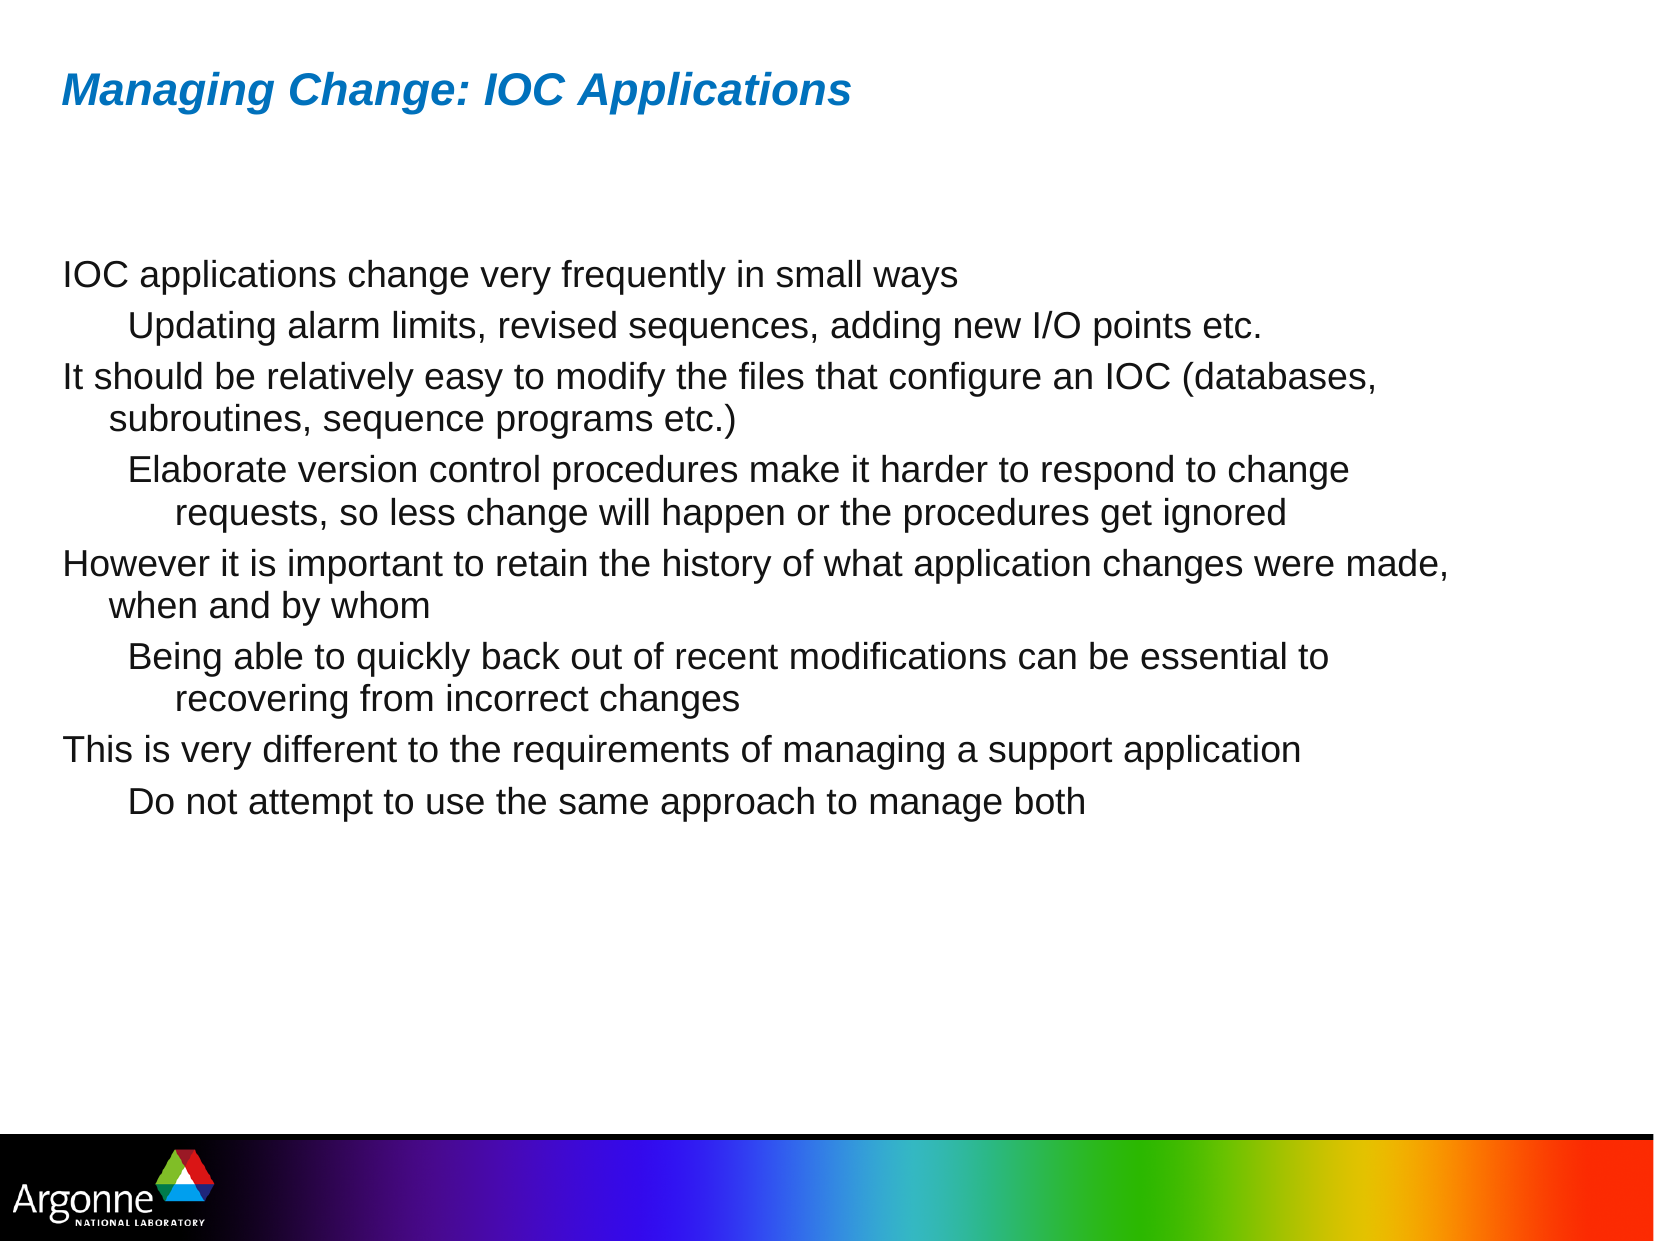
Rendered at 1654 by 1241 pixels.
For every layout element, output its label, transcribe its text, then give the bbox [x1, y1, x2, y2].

picture [0, 1134, 1654, 1241]
list IOC applications change very frequently in small ways Updating alarm limits, revised sequences, adding new I/O points etc. It should be relatively easy to modify the files that configure an IOC (databases, subroutines, sequence programs etc.) Elaborate version control procedures make it harder to respond to change requests, so less change will happen or the procedures get ignored However it is important to retain the history of what application changes were made, when and by whom Being able to quickly back out of recent modifications can be essential to recovering from incorrect changes This is very different to the requirements of managing a support application Do not attempt to use the same approach to manage both [62, 253, 1498, 988]
title Managing Change: IOC Applications [61, 56, 1500, 126]
